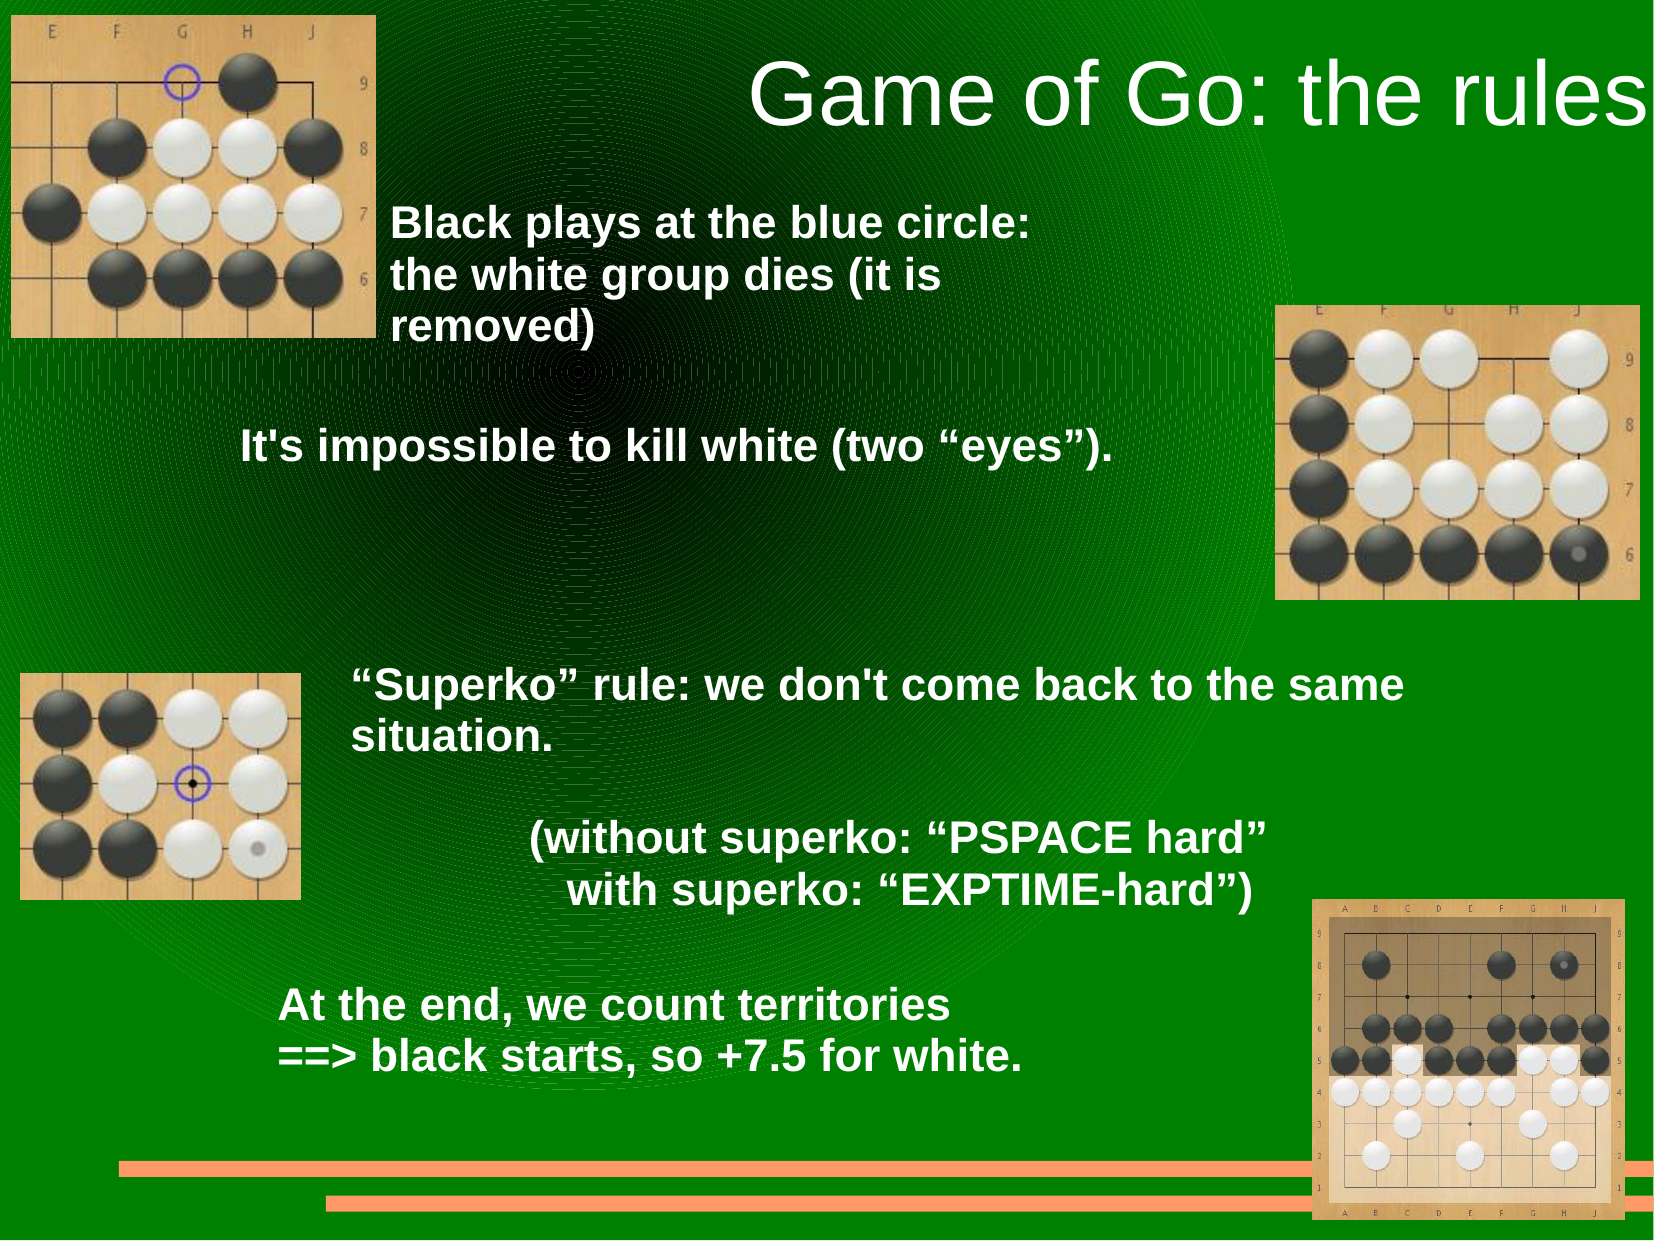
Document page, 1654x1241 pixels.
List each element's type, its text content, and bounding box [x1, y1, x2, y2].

title Game of Go: the rules [637, 0, 1651, 188]
text_box “Superko” rule: we don't come back to the same situation. (without superko: “PSPACE hard” with superko: “EXPTIME-hard”) [335, 651, 1426, 928]
picture [20, 673, 301, 901]
text_box Black plays at the blue circle: the white group dies (it is removed) [375, 189, 1052, 362]
picture [1275, 305, 1640, 601]
picture [11, 15, 376, 338]
text_box It's impossible to kill white (two “eyes”). [225, 412, 1238, 563]
text_box At the end, we count territories ==> black starts, so +7.5 for white. [262, 971, 1276, 1122]
picture [1312, 899, 1625, 1220]
